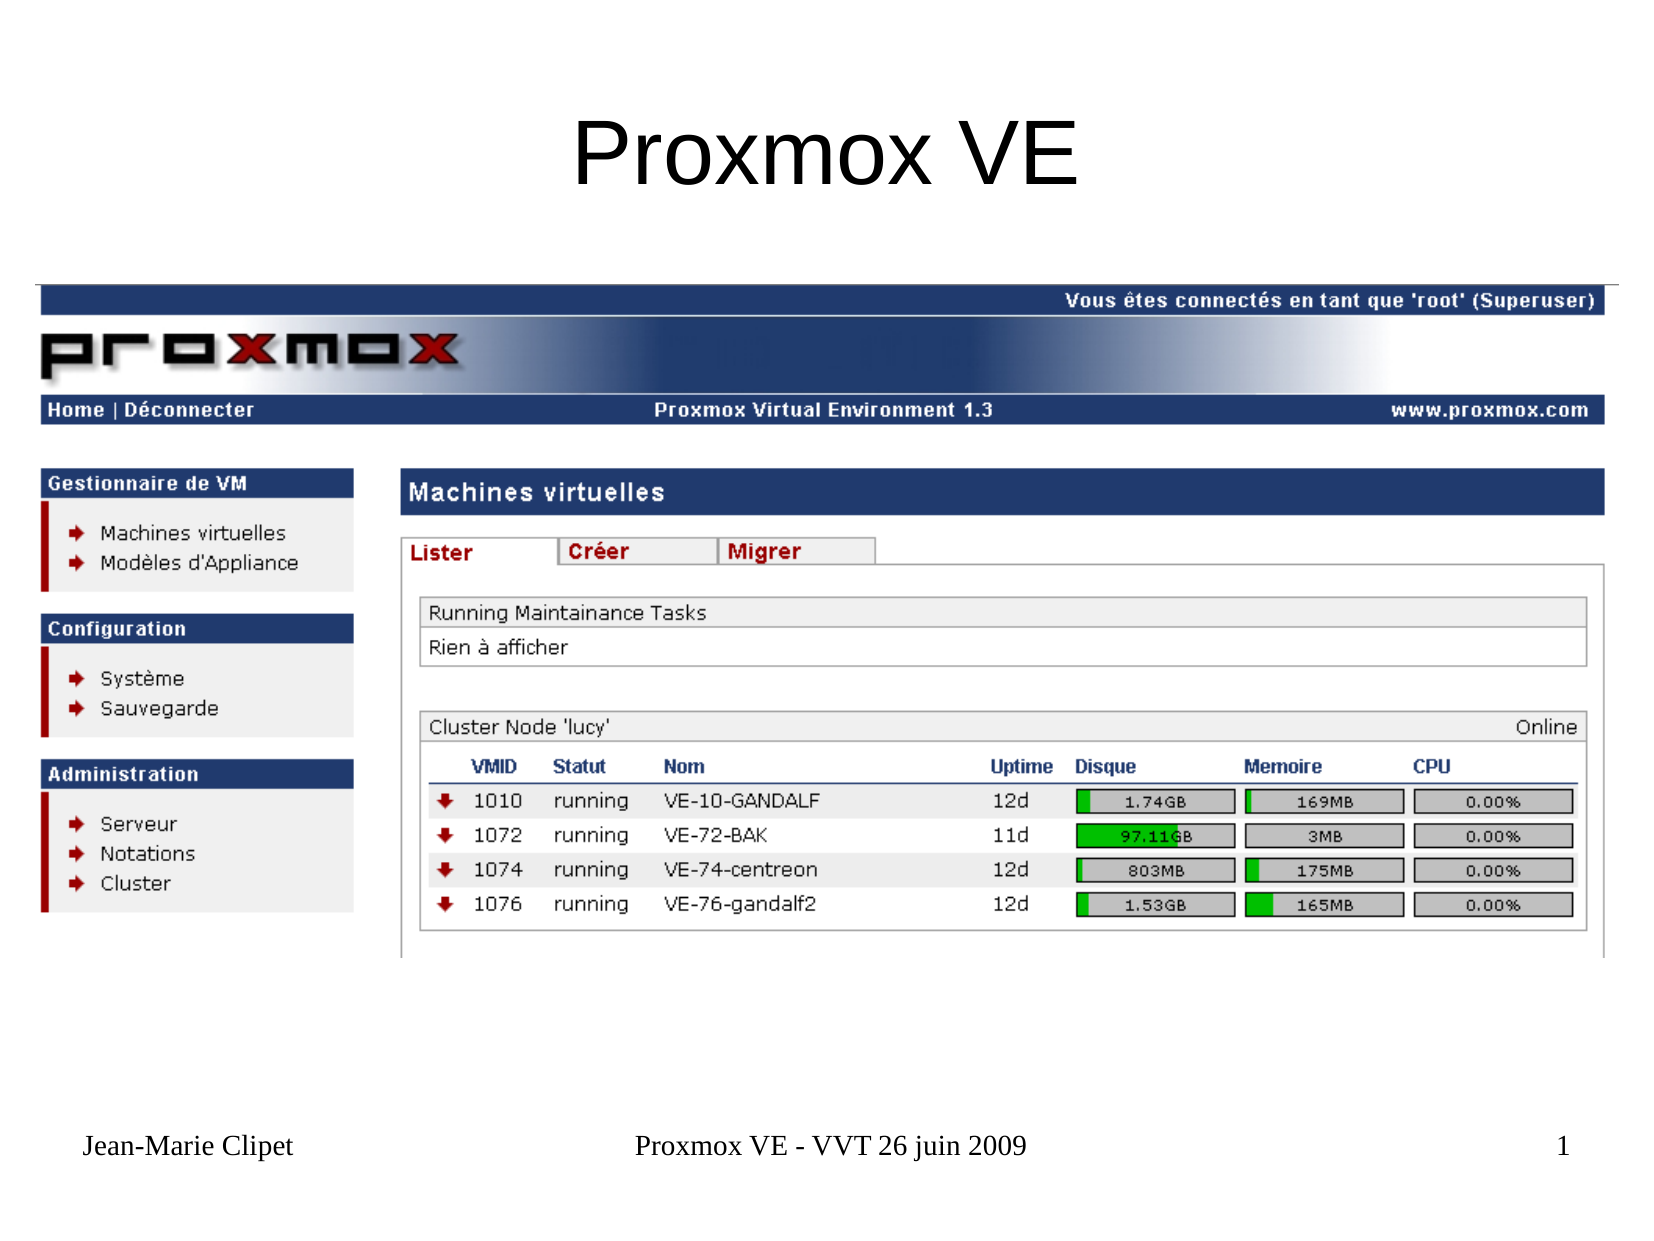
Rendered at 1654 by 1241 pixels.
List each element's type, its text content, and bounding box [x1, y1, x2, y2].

picture [35, 284, 1619, 958]
title Proxmox VE [82, 56, 1571, 250]
